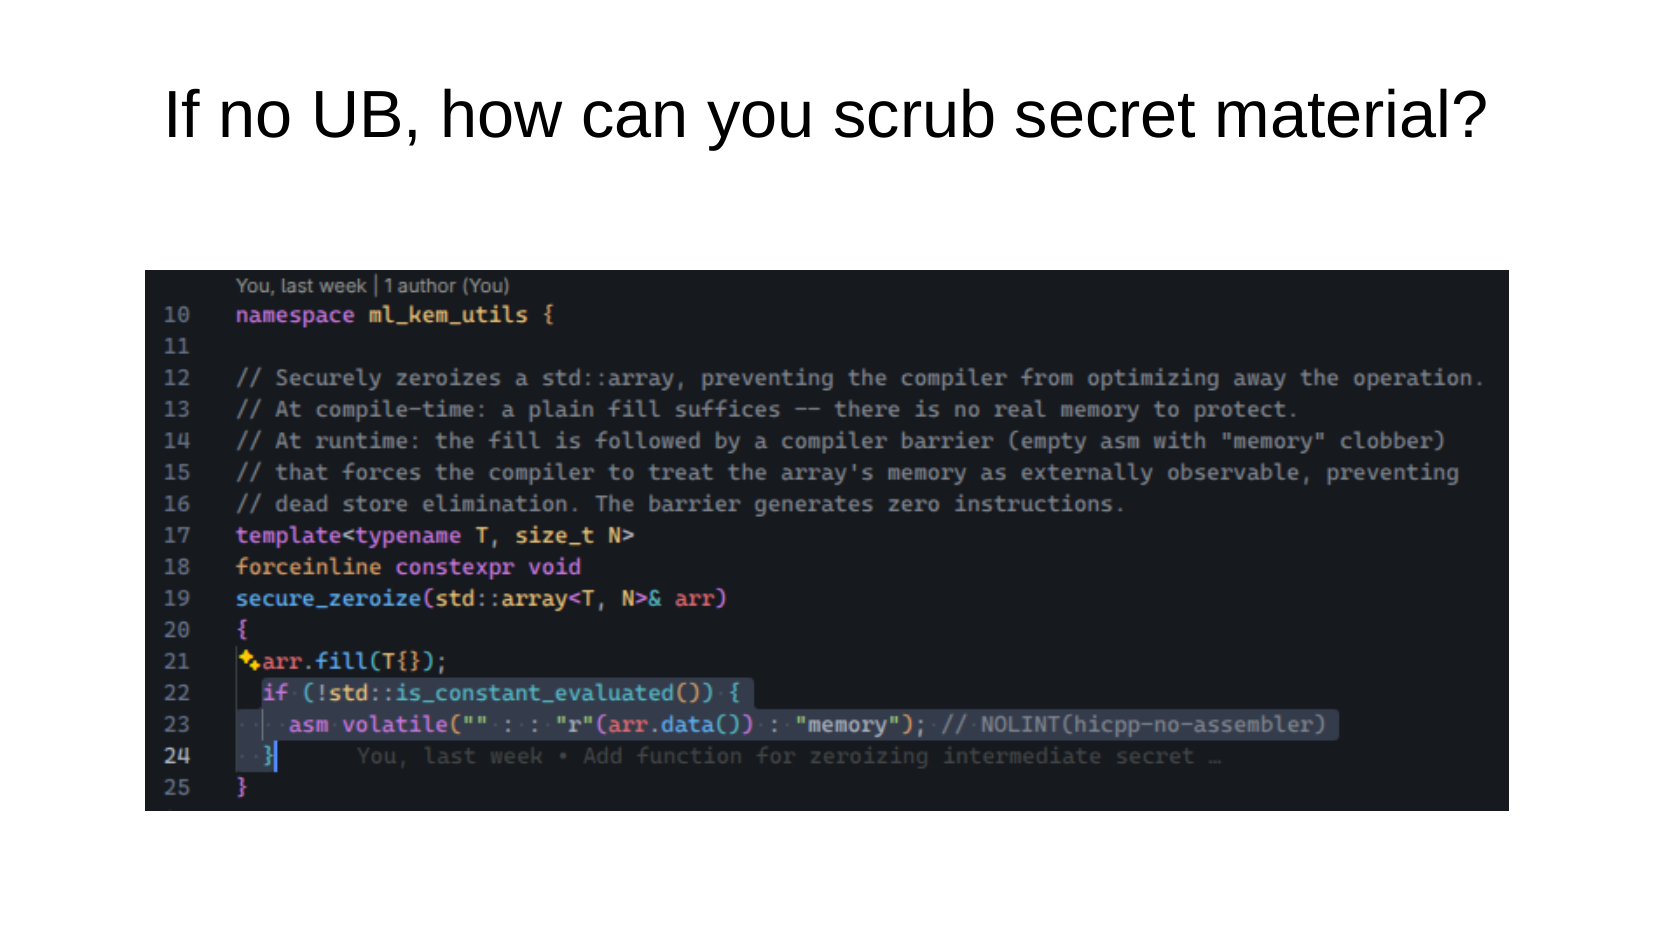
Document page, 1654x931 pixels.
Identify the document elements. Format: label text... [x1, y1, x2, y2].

picture [145, 270, 1509, 811]
title If no UB, how can you scrub secret material? [82, 36, 1571, 193]
